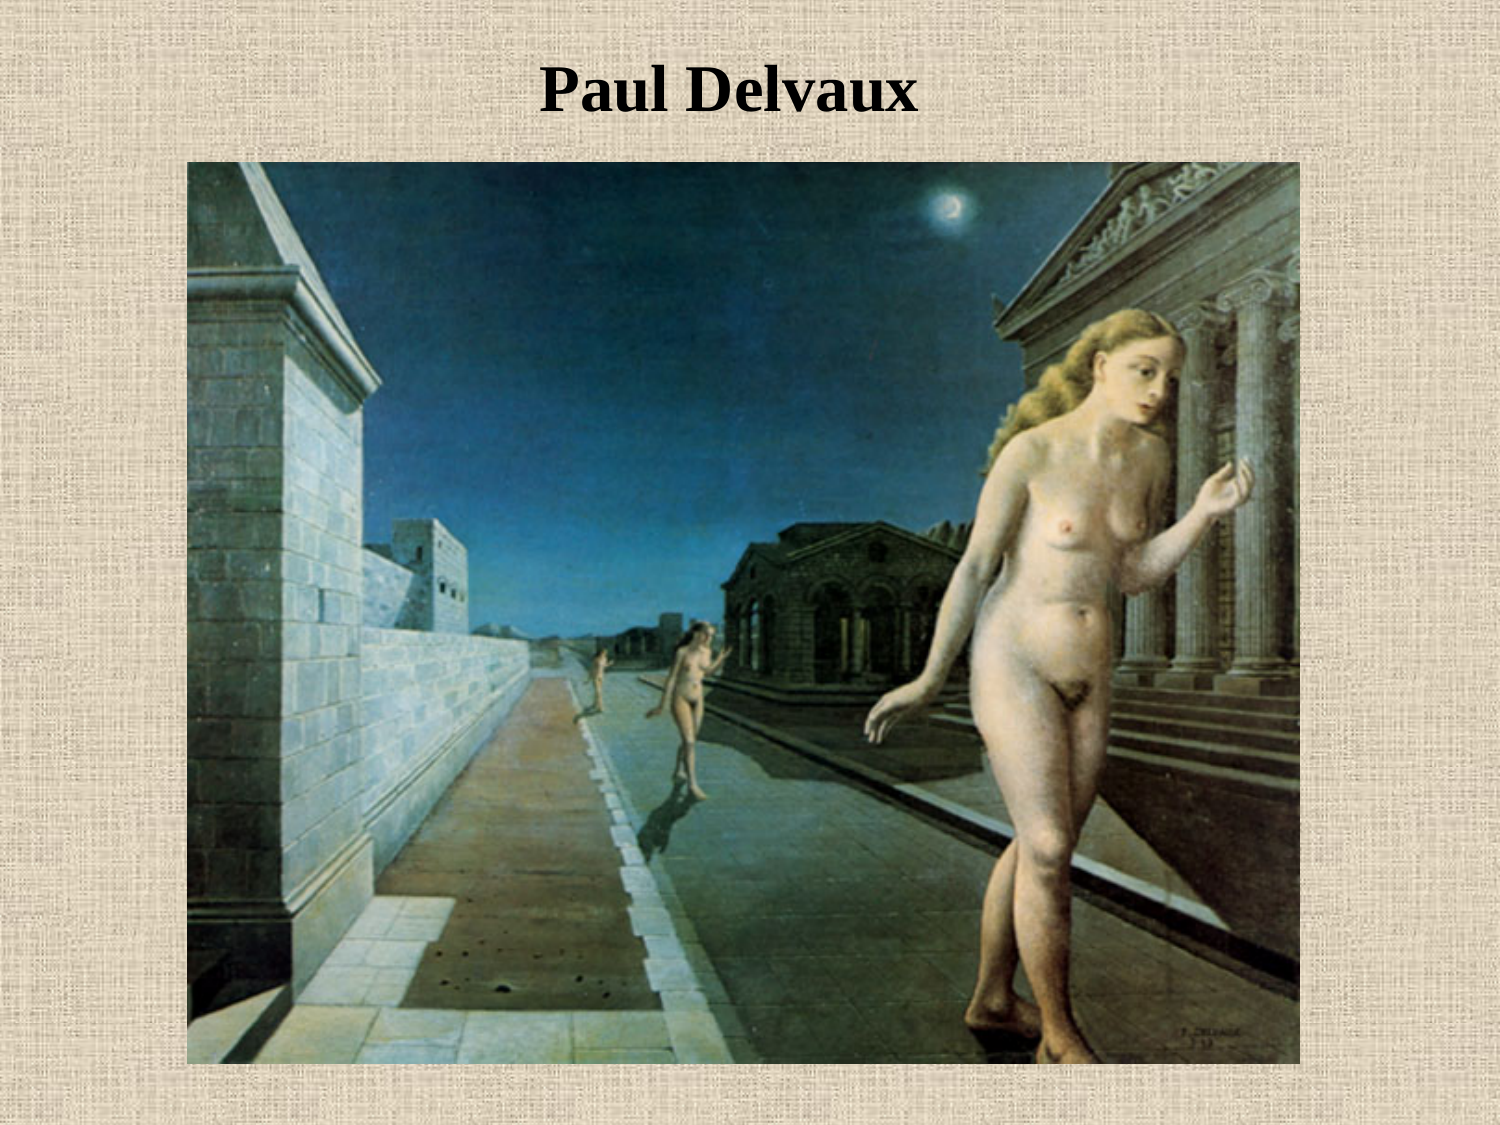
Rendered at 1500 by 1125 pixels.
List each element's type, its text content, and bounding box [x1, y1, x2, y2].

text_box Paul Delvaux [524, 37, 935, 133]
picture [0, 0, 1500, 1125]
